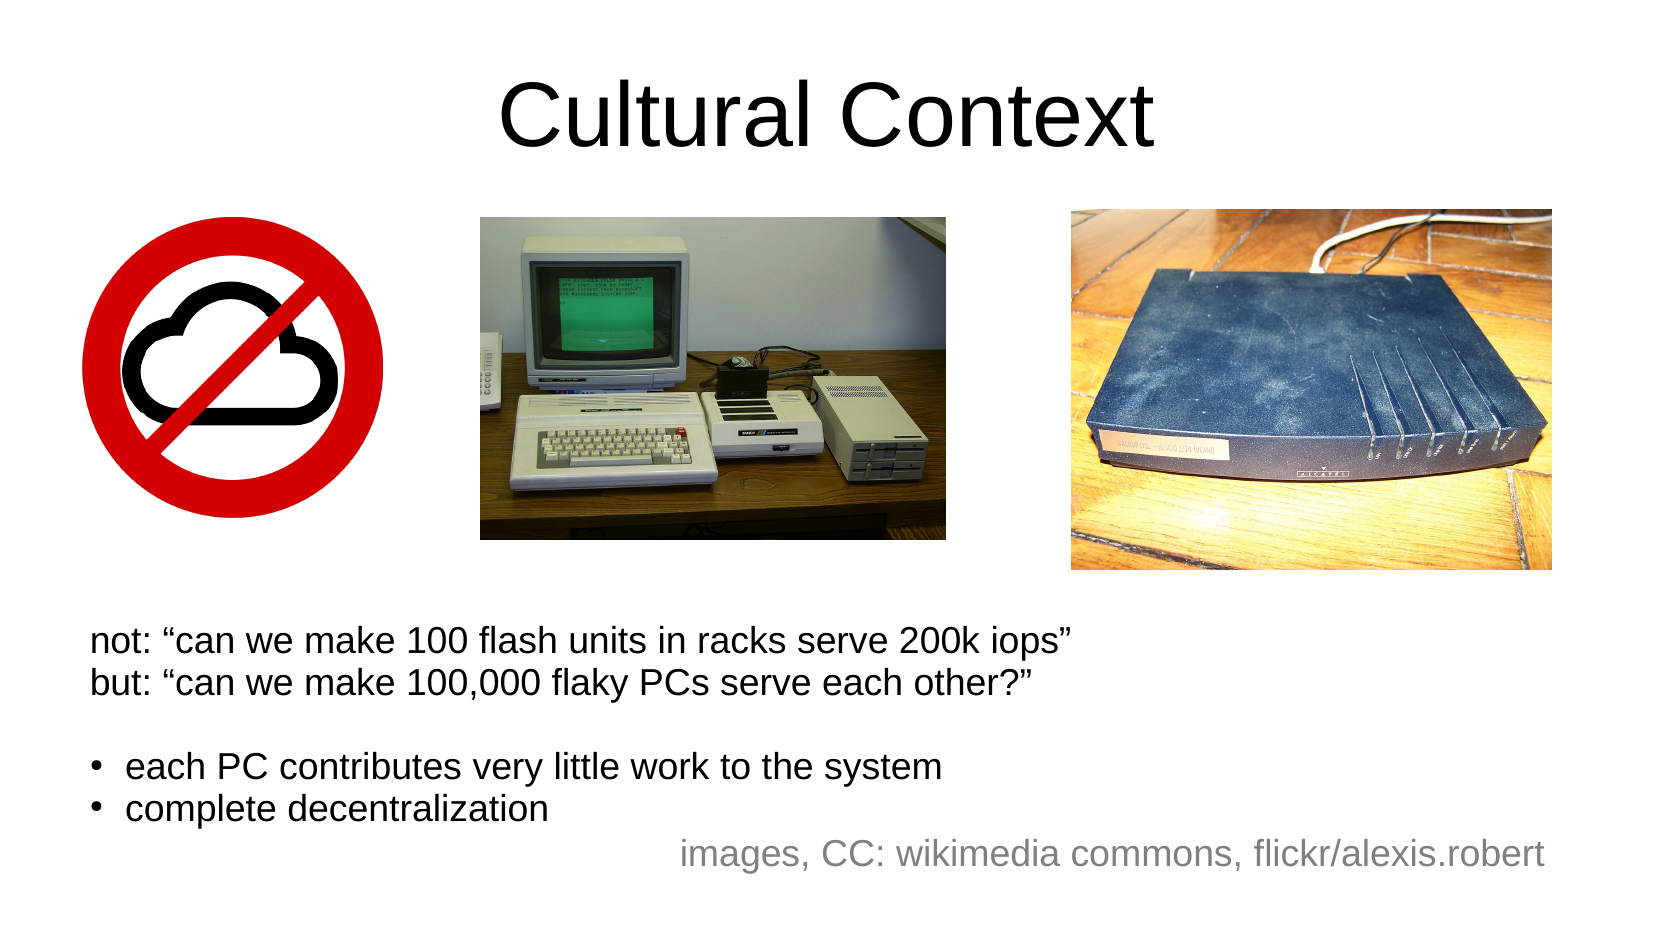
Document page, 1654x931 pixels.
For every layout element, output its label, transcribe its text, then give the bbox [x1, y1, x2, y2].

picture [82, 217, 383, 518]
text_box images, CC: wikimedia commons, flickr/alexis.robert [105, 825, 1561, 882]
picture [480, 217, 946, 541]
text_box not: “can we make 100 flash units in racks serve 200k iops” but: “can we make 100,000 flaky PCs serve each other?” each PC contributes very little work to the system complete decentralization [75, 611, 1531, 837]
picture [1071, 209, 1552, 571]
title Cultural Context [82, 37, 1571, 193]
